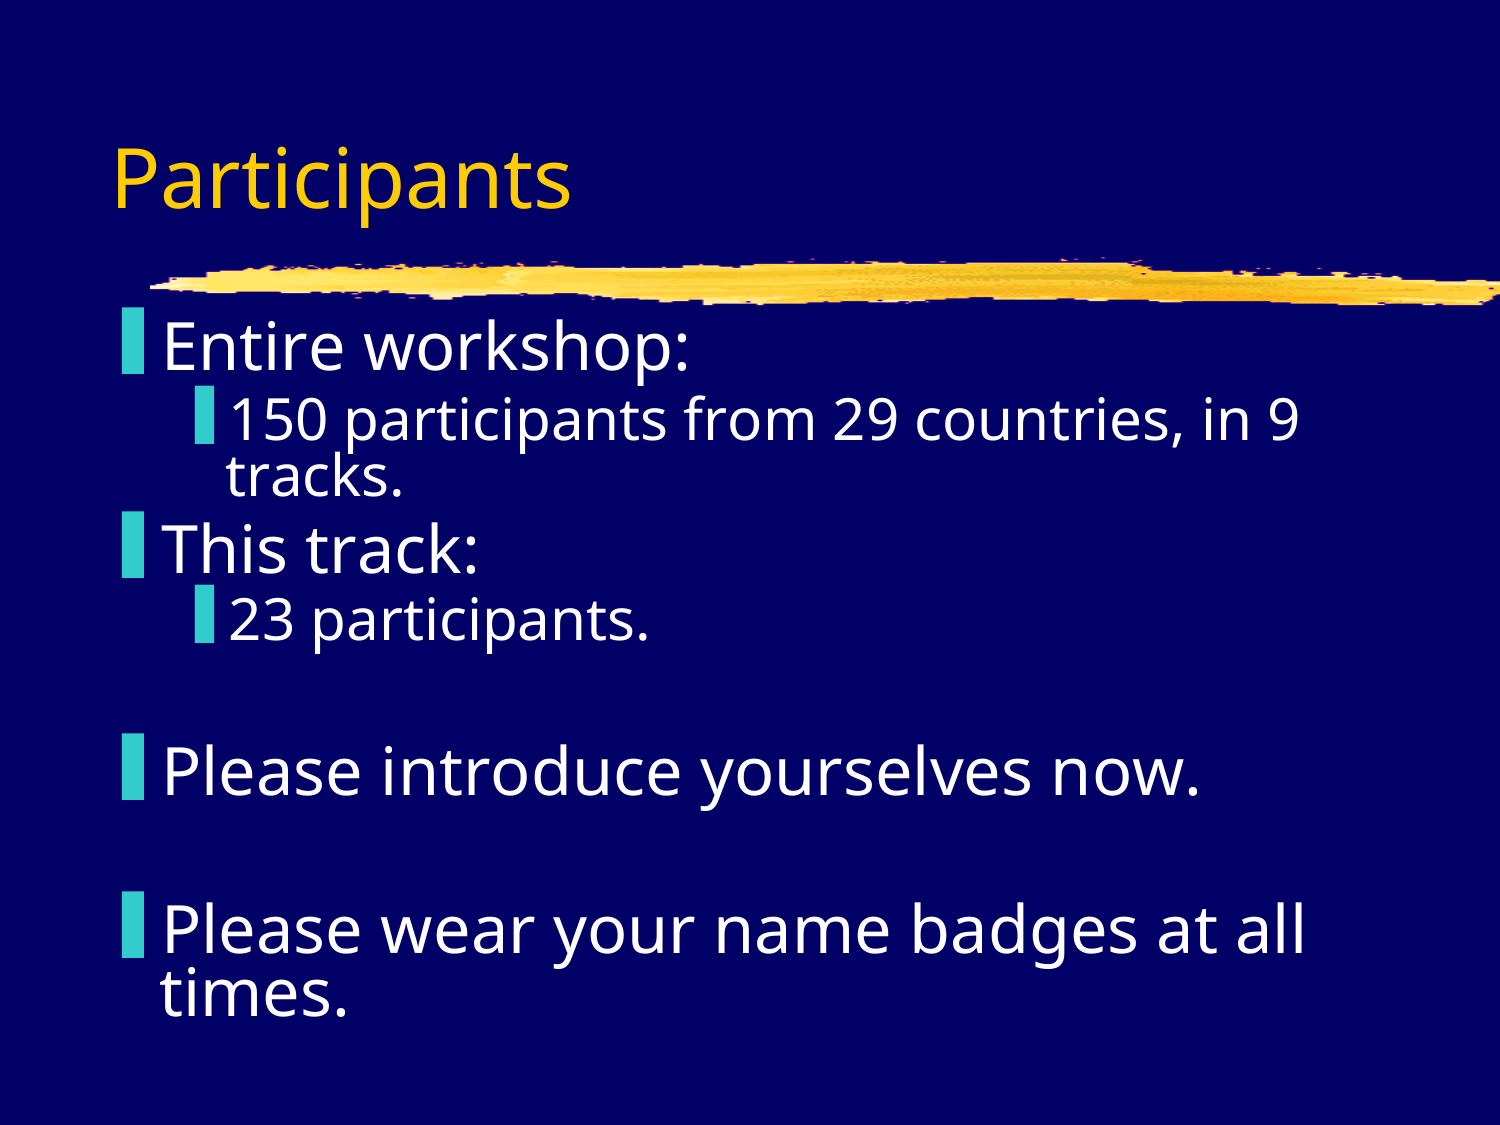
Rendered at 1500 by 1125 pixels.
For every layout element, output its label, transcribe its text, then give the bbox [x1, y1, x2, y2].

list Entire workshop: 150 participants from 29 countries, in 9 tracks. This track: 23 participants. Please introduce yourselves now. Please wear your name badges at all times. [105, 319, 1386, 1125]
title Participants [110, 78, 1391, 297]
picture [150, 252, 1500, 316]
